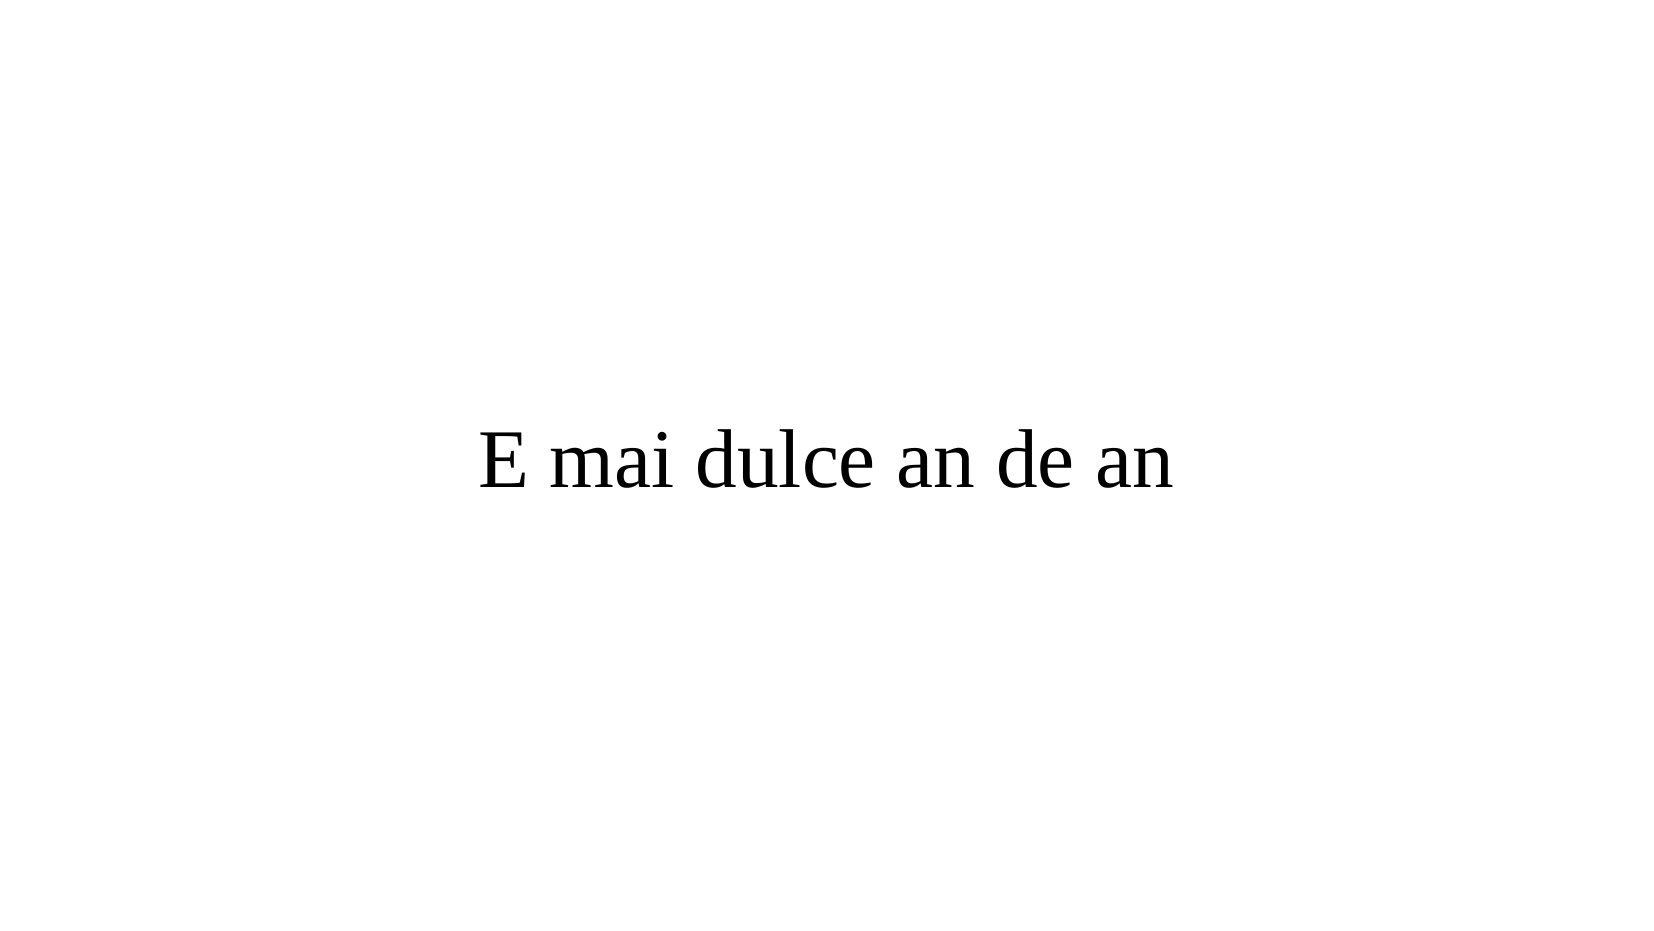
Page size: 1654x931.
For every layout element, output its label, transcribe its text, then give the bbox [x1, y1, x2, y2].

subtitle E mai dulce an de an [0, 396, 1654, 505]
